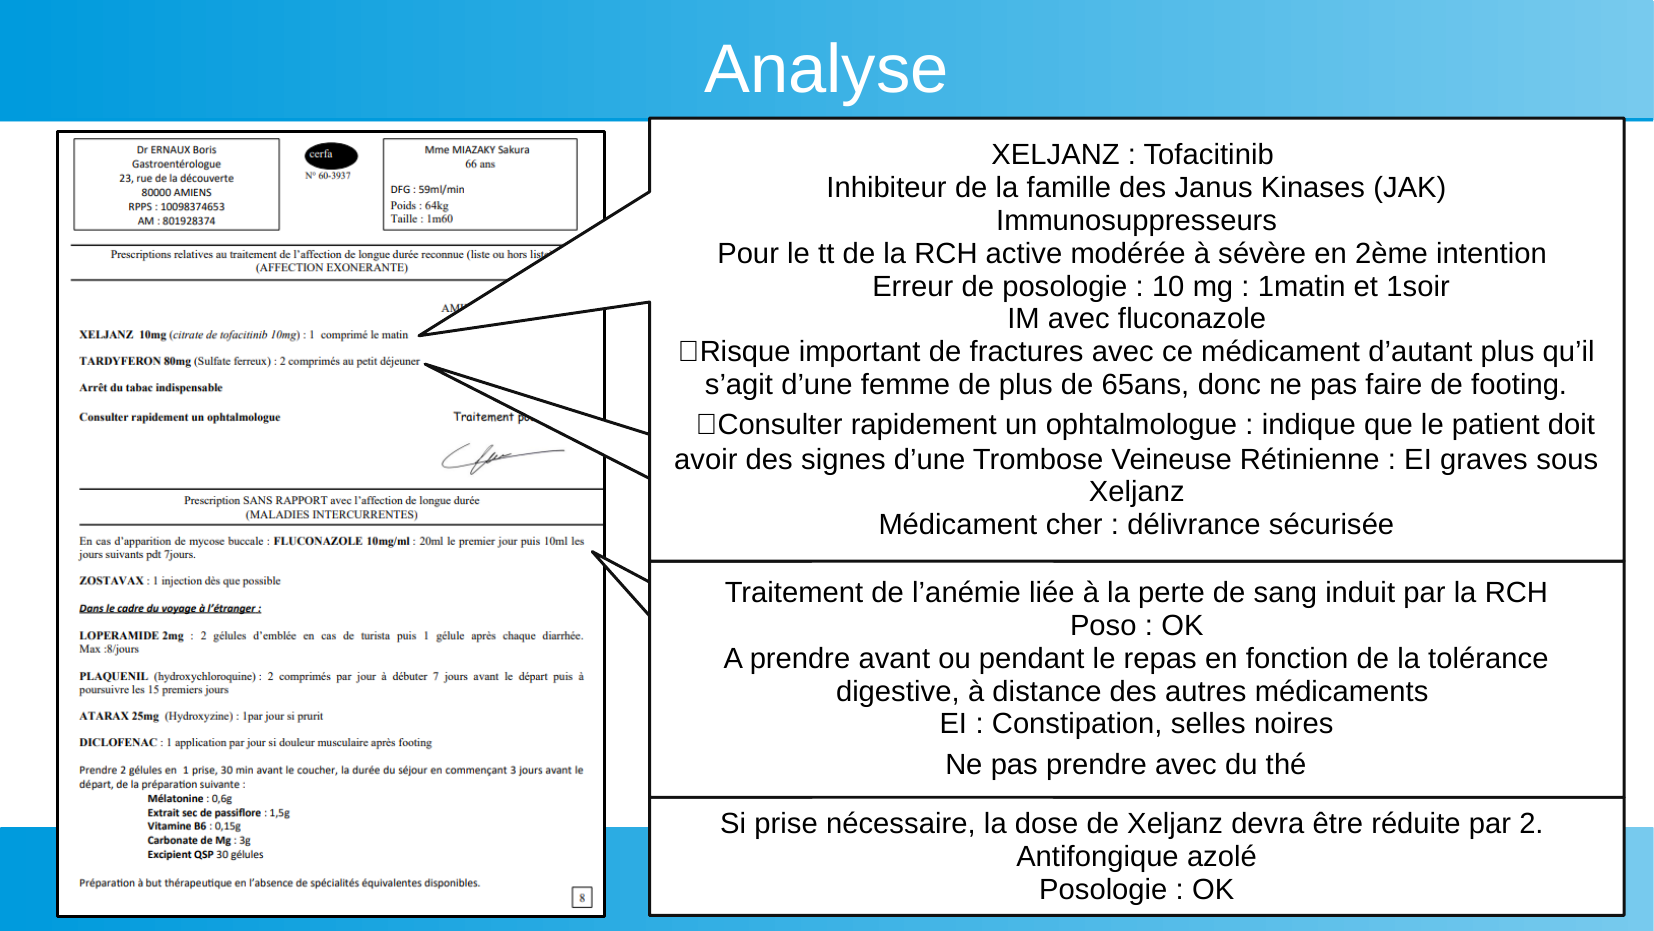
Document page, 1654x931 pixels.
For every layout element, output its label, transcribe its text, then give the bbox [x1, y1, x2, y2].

picture [59, 132, 603, 916]
text_box XELJANZ : Tofacitinib Inhibiteur de la famille des Janus Kinases (JAK) Immunosuppresseurs Pour le tt de la RCH active modérée à sévère en 2ème intention Erreur de posologie : 10 mg : 1matin et 1soir IM avec fluconazole Risque important de fractures avec ce médicament d’autant plus qu’il s’agit d’une femme de plus de 65ans, donc ne pas faire de footing. Consulter rapidement un ophtalmologue : indique que le patient doit avoir des signes d’une Trombose Veineuse Rétinienne : EI graves sous Xeljanz Médicament cher : délivrance sécurisée [418, 118, 1625, 562]
text_box Traitement de l’anémie liée à la perte de sang induit par la RCH Poso : OK A prendre avant ou pendant le repas en fonction de la tolérance digestive, à distance des autres médicaments EI : Constipation, selles noires Ne pas prendre avec du thé [649, 562, 1625, 798]
text_box Traitement de l’anémie liée à la perte de sang induit par la RCH Poso : OK A prendre avant ou pendant le repas en fonction de la tolérance digestive, à distance des autres médicaments EI : Constipation, selles noires Ne pas prendre avec du thé [425, 364, 649, 479]
text_box Si prise nécessaire, la dose de Xeljanz devra être réduite par 2. Antifongique azolé Posologie : OK [649, 798, 1625, 916]
text_box Si prise nécessaire, la dose de Xeljanz devra être réduite par 2. Antifongique azolé Posologie : OK [592, 551, 649, 616]
title Analyse [59, 29, 1595, 108]
